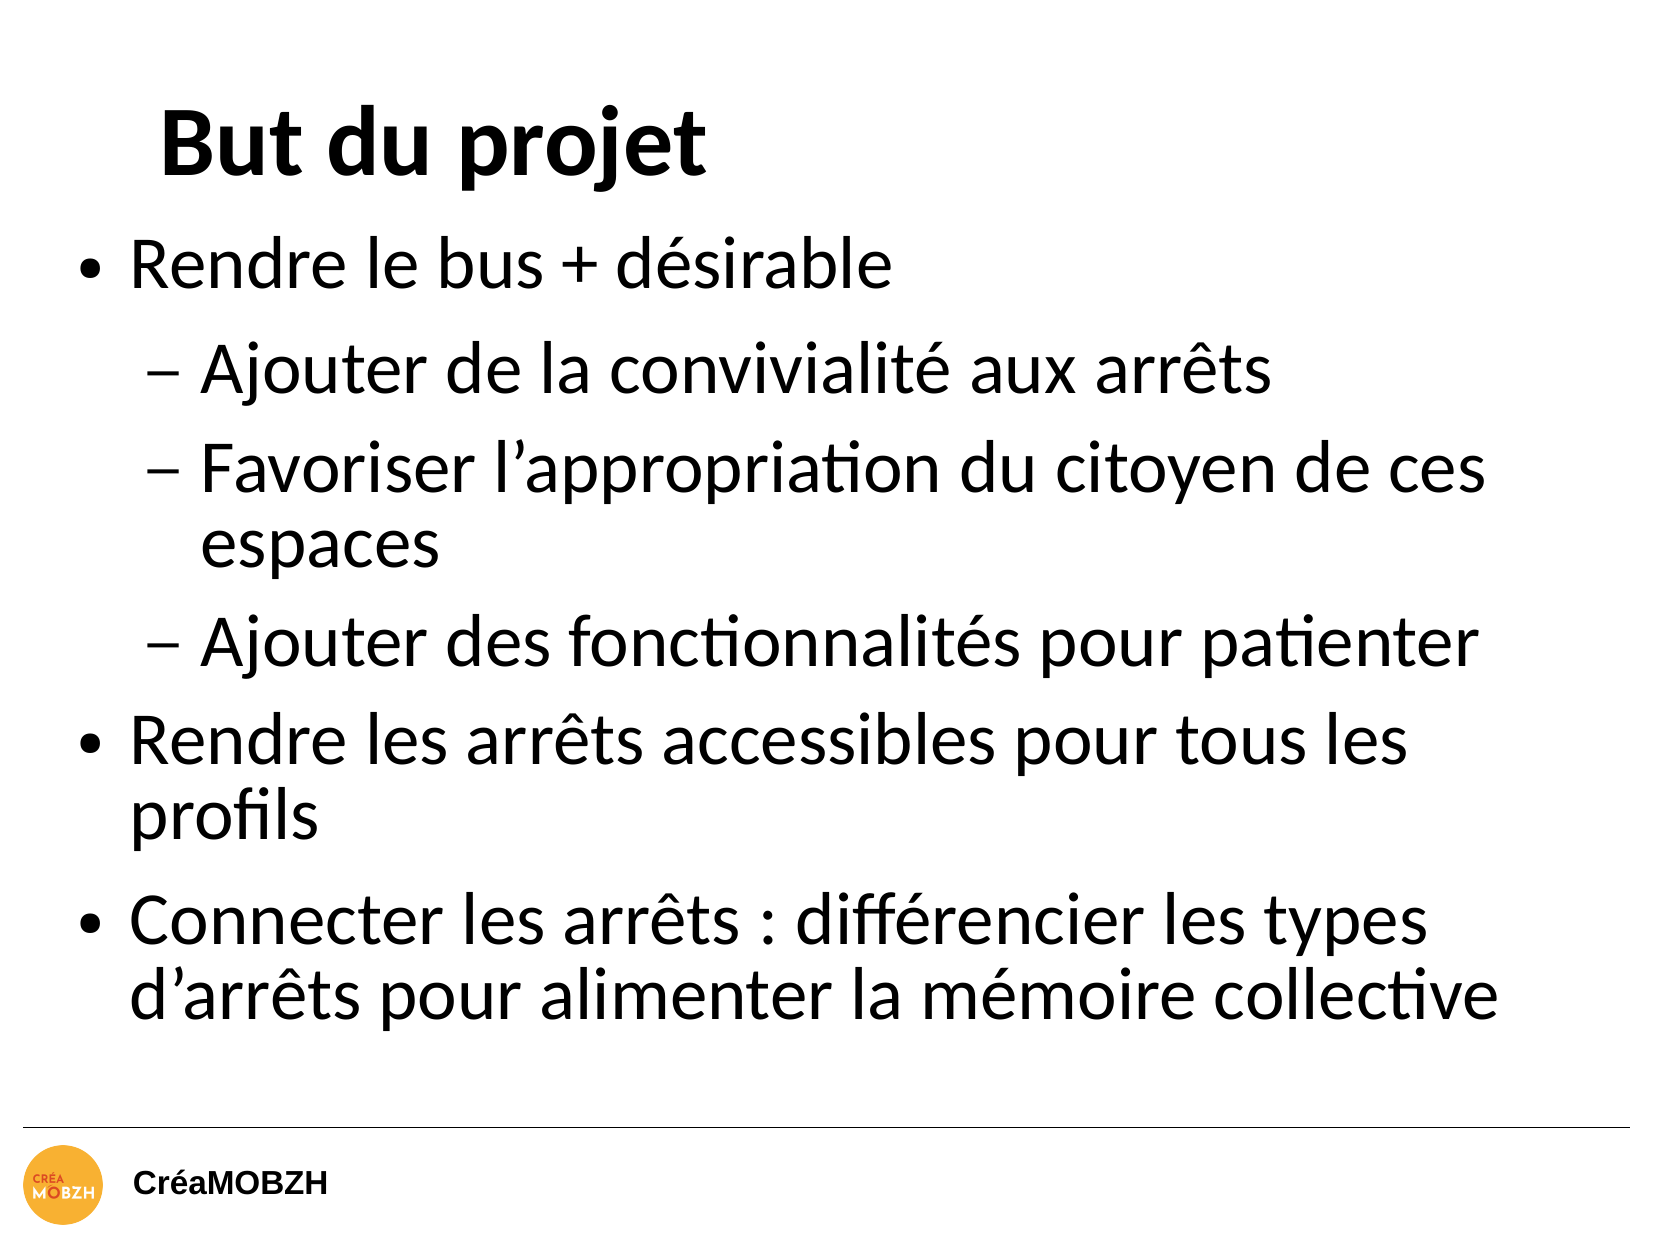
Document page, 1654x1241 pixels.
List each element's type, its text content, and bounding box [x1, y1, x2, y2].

picture [23, 1145, 103, 1225]
list Rendre le bus + désirable Ajouter de la convivialité aux arrêts Favoriser l’appropriation du citoyen de ces espaces Ajouter des fonctionnalités pour patienter Rendre les arrêts accessibles pour tous les profils Connecter les arrêts : différencier les types d’arrêts pour alimenter la mémoire collective [59, 232, 1548, 1052]
text_box CréaMOBZH [118, 1157, 1040, 1241]
title But du projet [11, 47, 1347, 255]
